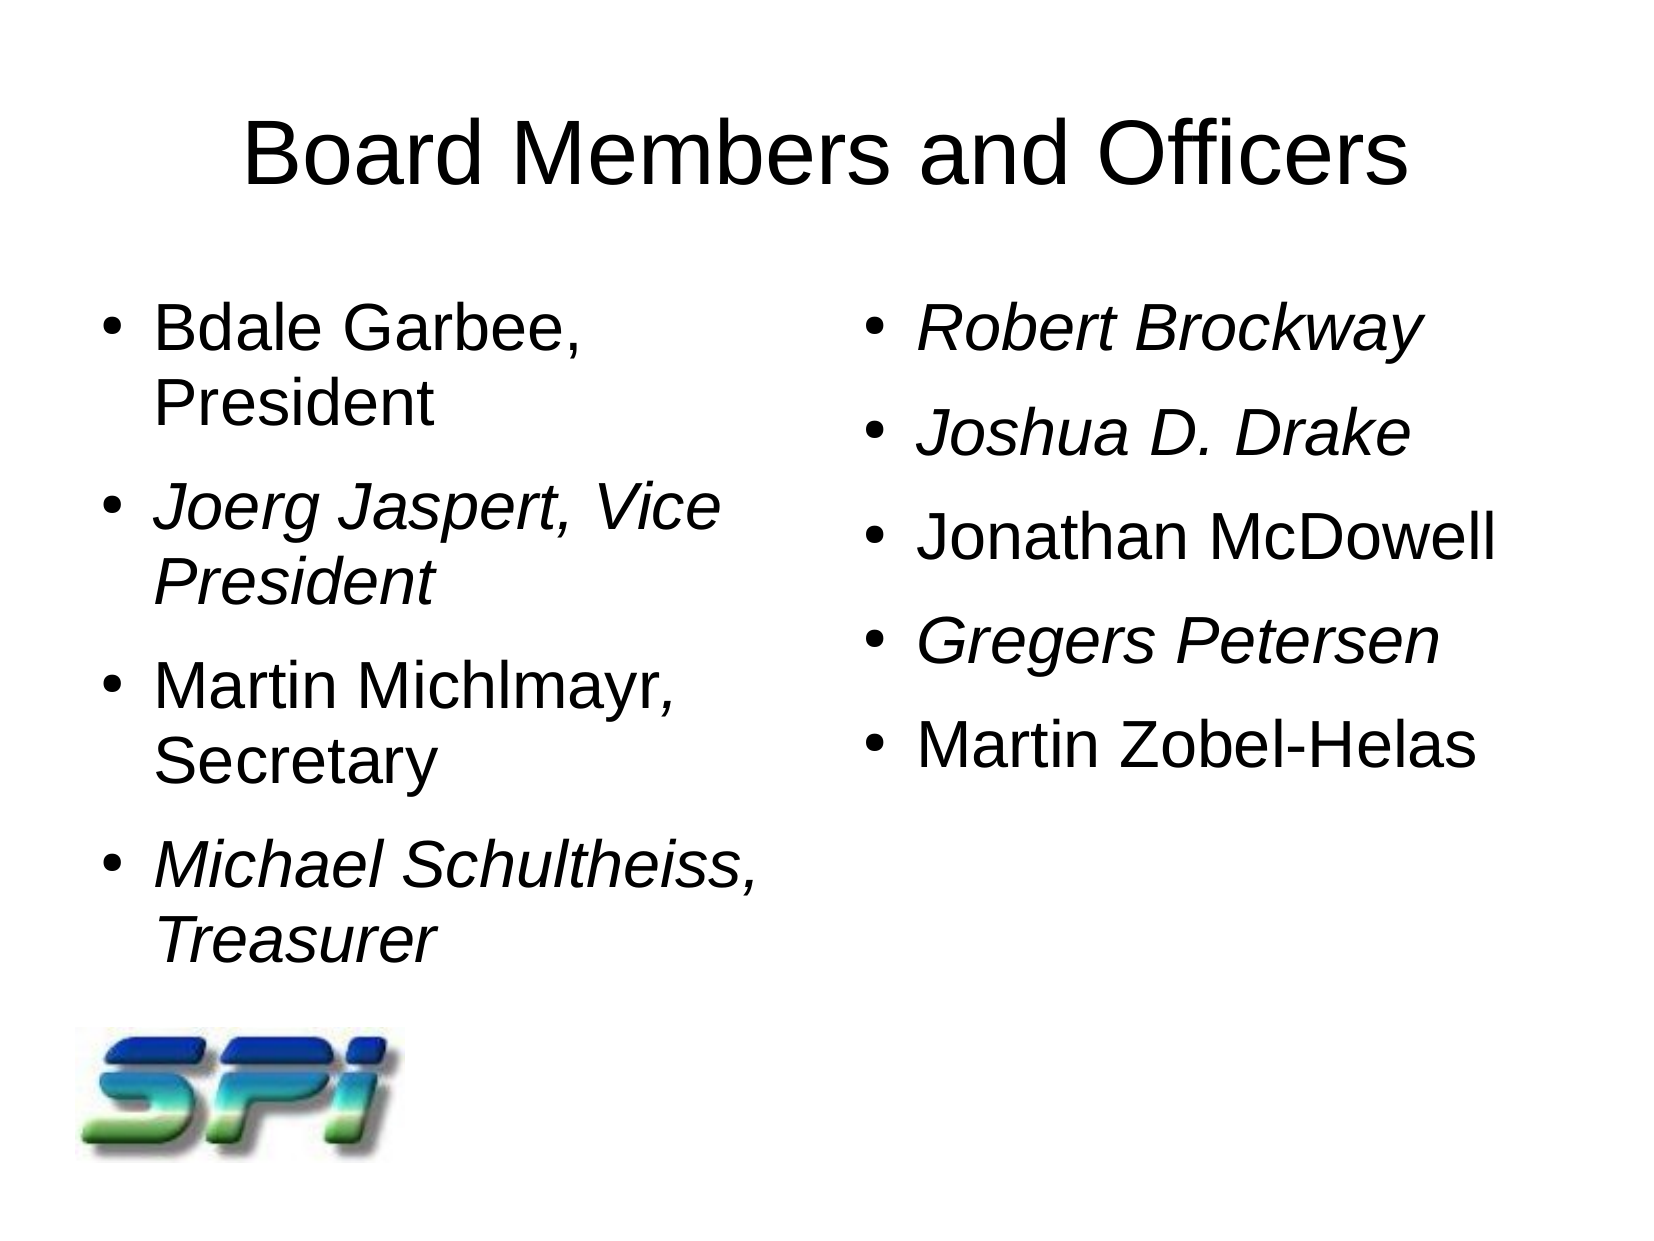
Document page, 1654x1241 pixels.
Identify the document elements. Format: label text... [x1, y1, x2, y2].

list Bdale Garbee, President Joerg Jaspert, Vice President Martin Michlmayr, Secretary Michael Schultheiss, Treasurer [82, 290, 809, 1109]
title Board Members and Officers [82, 49, 1571, 257]
list Robert Brockway Joshua D. Drake Jonathan McDowell Gregers Petersen Martin Zobel-Helas [845, 290, 1572, 1094]
picture [75, 1027, 405, 1163]
